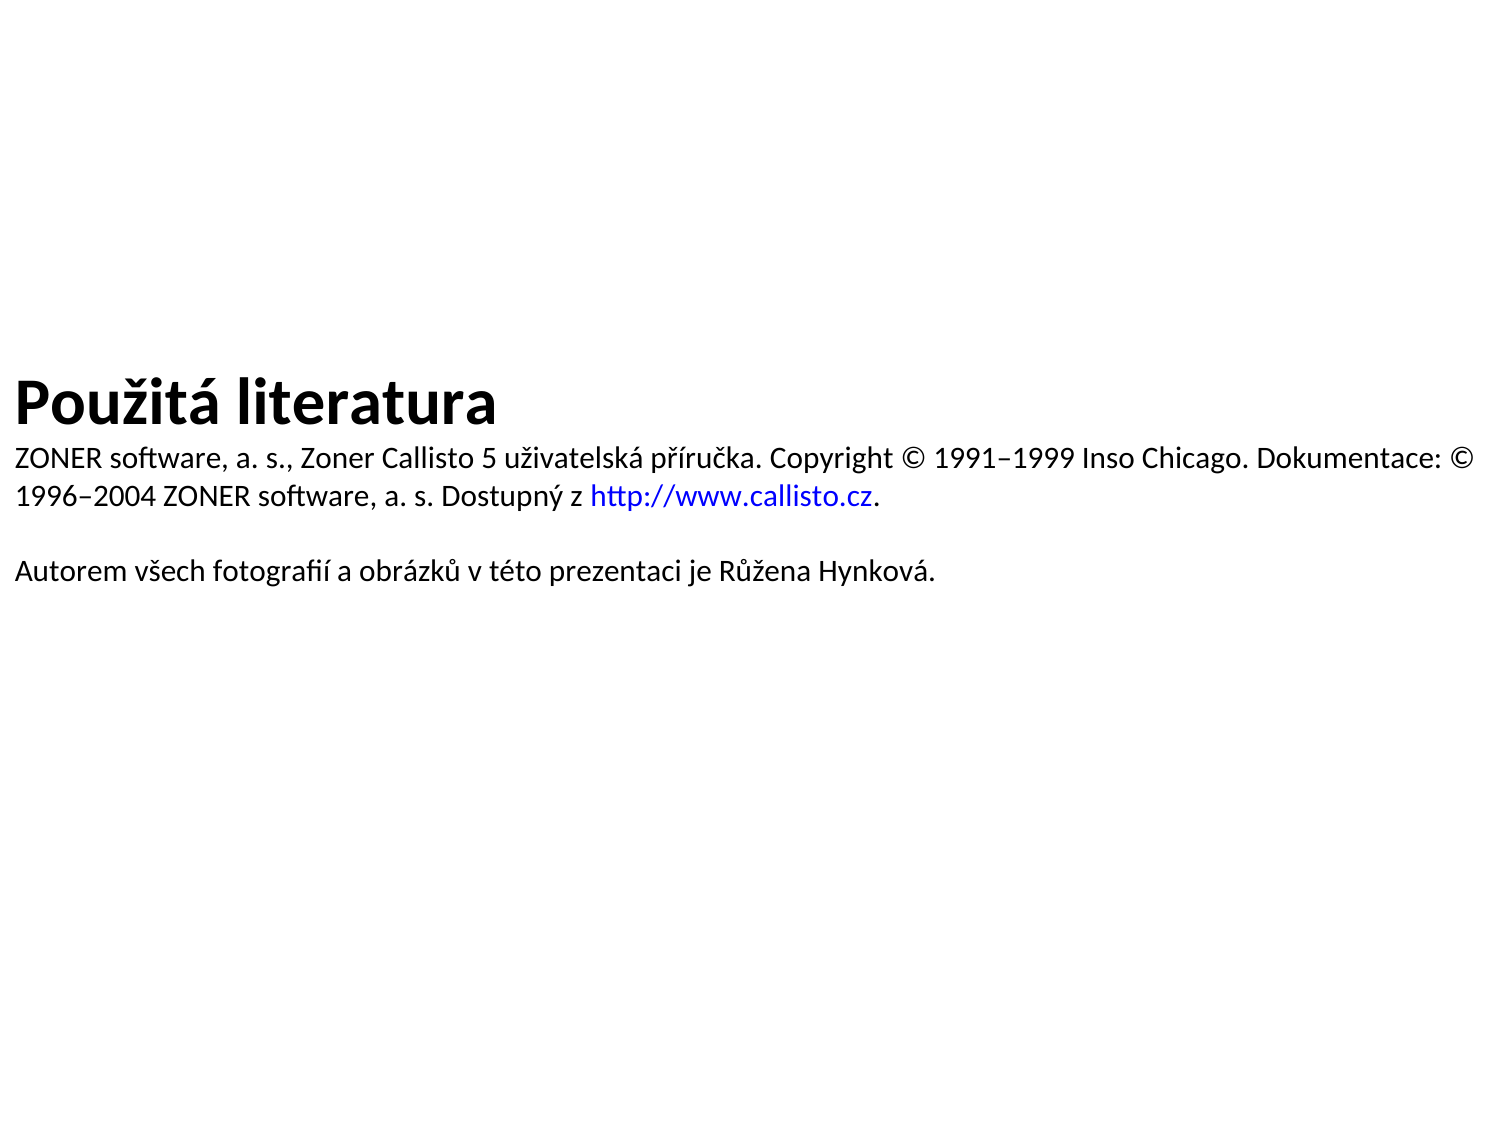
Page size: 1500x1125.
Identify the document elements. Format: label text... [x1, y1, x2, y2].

text_box Použitá literatura ZONER software, a. s., Zoner Callisto 5 uživatelská příručka. Copyright © 1991–1999 Inso Chicago. Dokumentace: © 1996–2004 ZONER software, a. s. Dostupný z http://www.callisto.cz. Autorem všech fotografií a obrázků v této prezentaci je Růžena Hynková. [0, 349, 1500, 633]
